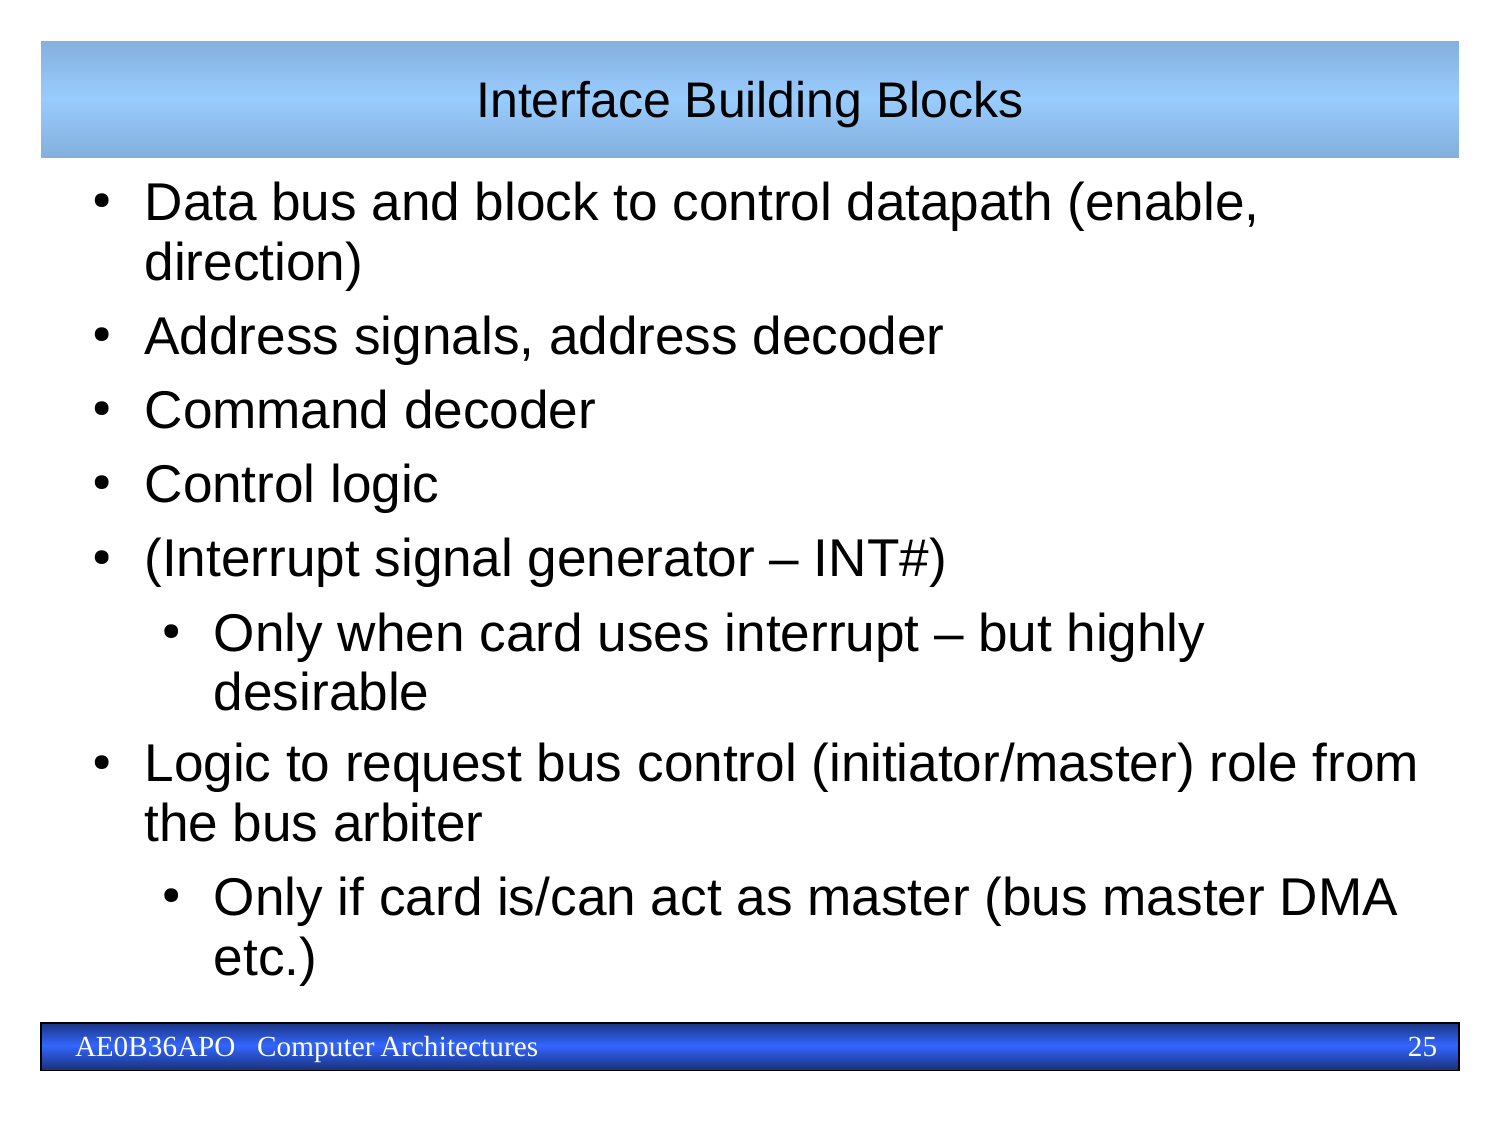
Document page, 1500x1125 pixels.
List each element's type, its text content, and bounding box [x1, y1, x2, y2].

list Data bus and block to control datapath (enable, direction) Address signals, address decoder Command decoder Control logic (Interrupt signal generator – INT#) Only when card uses interrupt – but highly desirable Logic to request bus control (initiator/master) role from the bus arbiter Only if card is/can act as master (bus master DMA etc.) [75, 172, 1426, 994]
title Interface Building Blocks [41, 41, 1459, 158]
